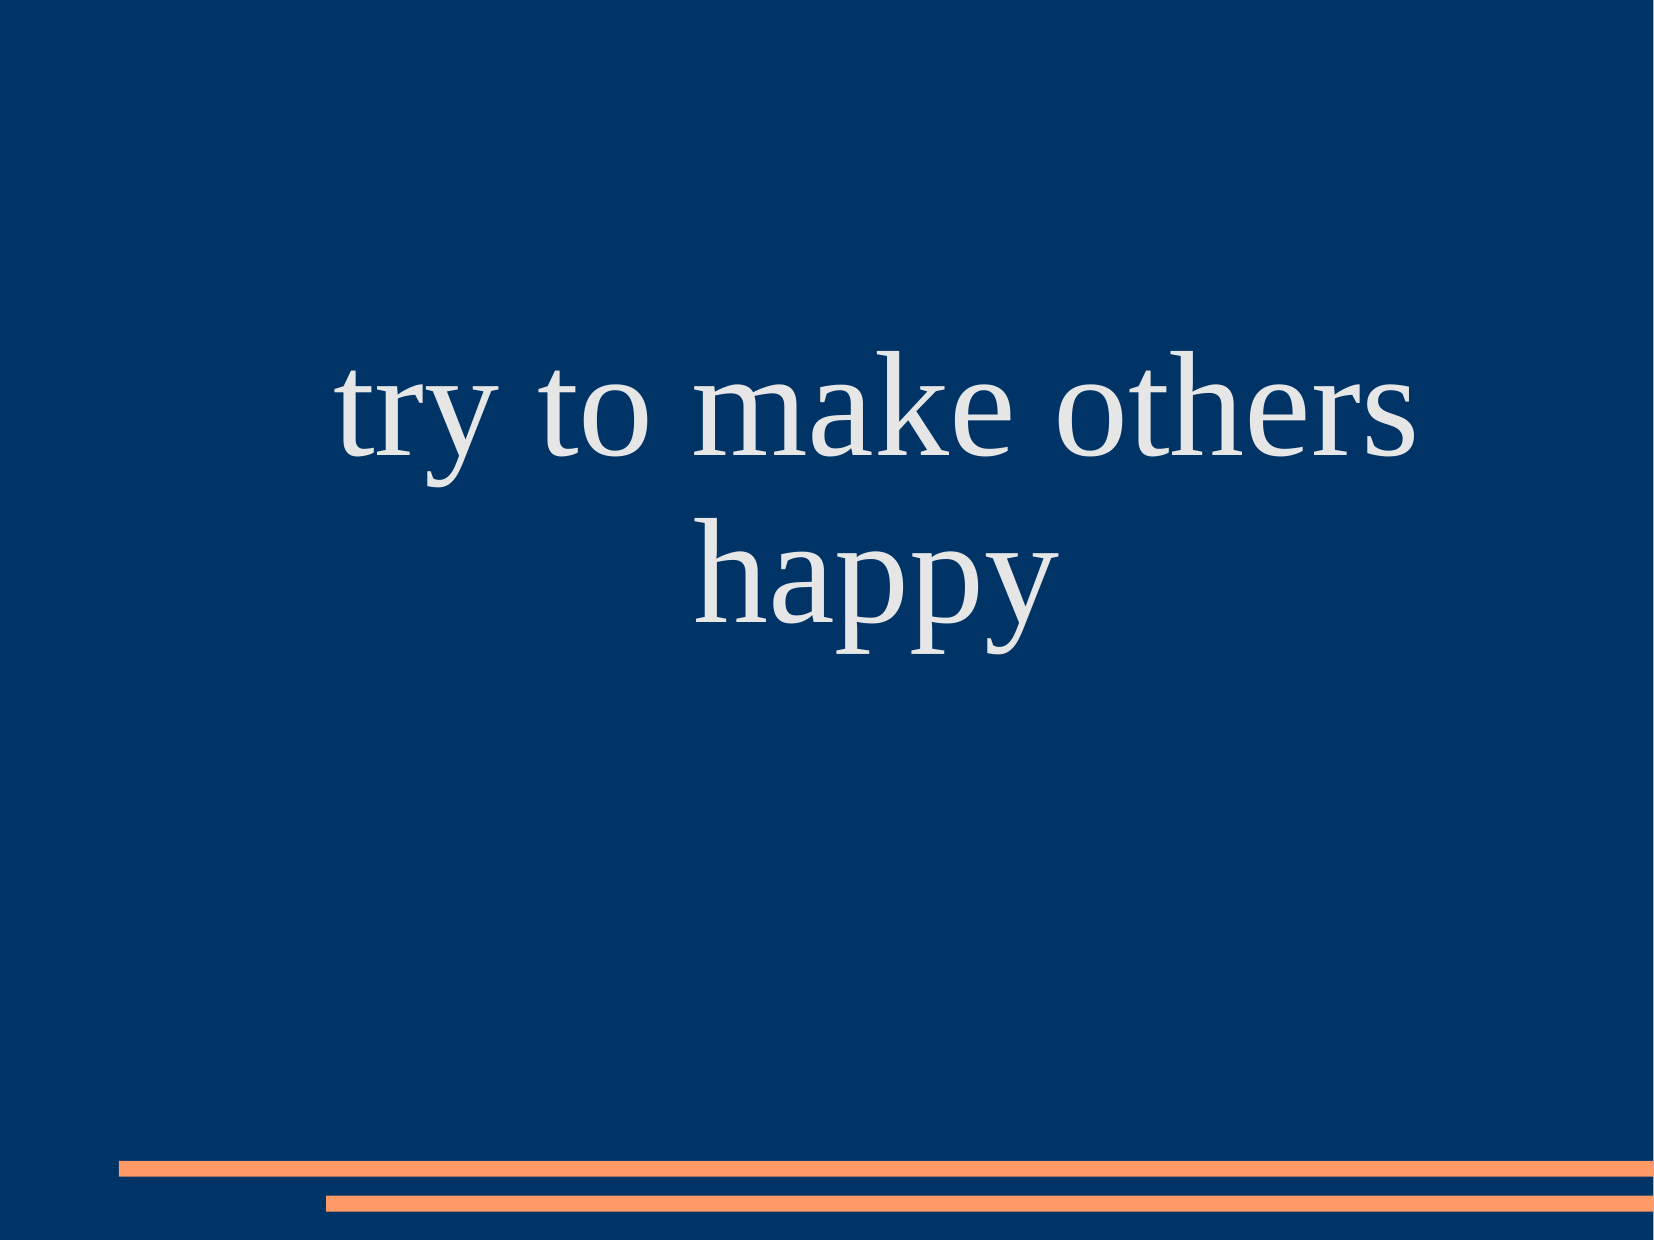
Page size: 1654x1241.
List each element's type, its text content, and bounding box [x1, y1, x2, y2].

list try to make others happy [121, 322, 1561, 1132]
